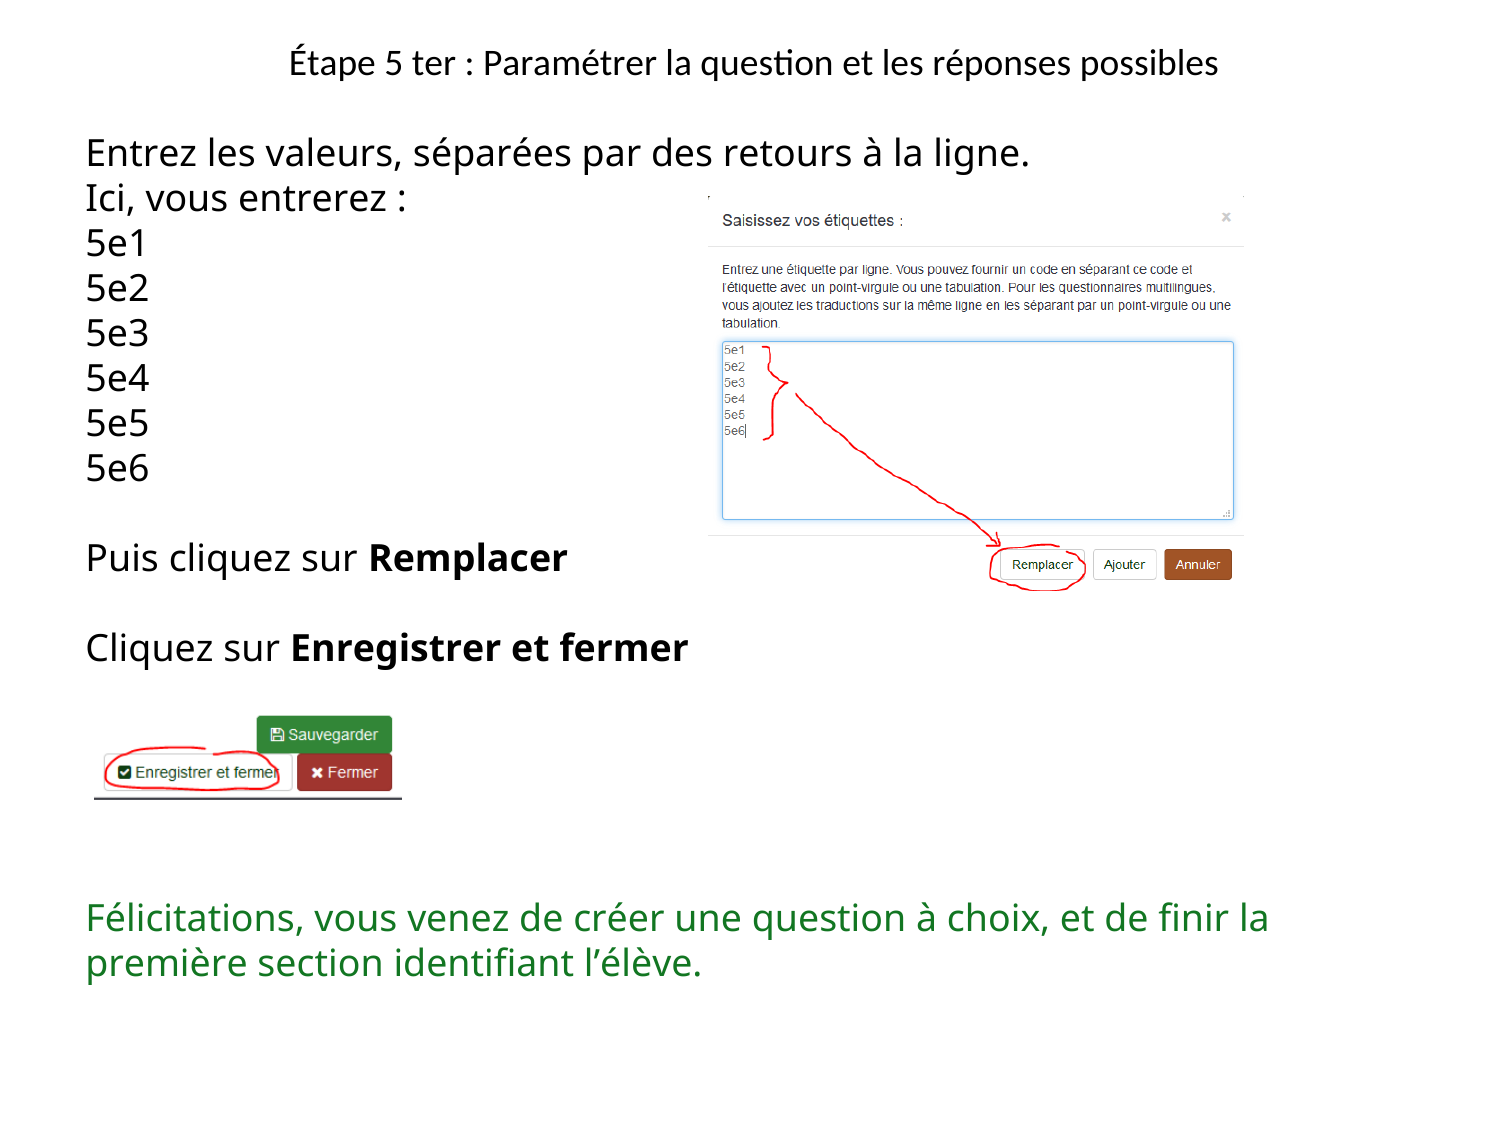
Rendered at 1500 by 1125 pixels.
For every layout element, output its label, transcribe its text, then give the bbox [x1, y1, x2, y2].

text_box Étape 5 ter : Paramétrer la question et les réponses possibles [40, 30, 1470, 91]
picture [708, 196, 1244, 591]
text_box Entrez les valeurs, séparées par des retours à la ligne. Ici, vous entrerez : 5e1 5e2 5e3 5e4 5e5 5e6 Puis cliquez sur Remplacer Cliquez sur Enregistrer et fermer Félicitations, vous venez de créer une question à choix, et de finir la première section identifiant l’élève. [70, 121, 1383, 993]
picture [94, 708, 402, 800]
